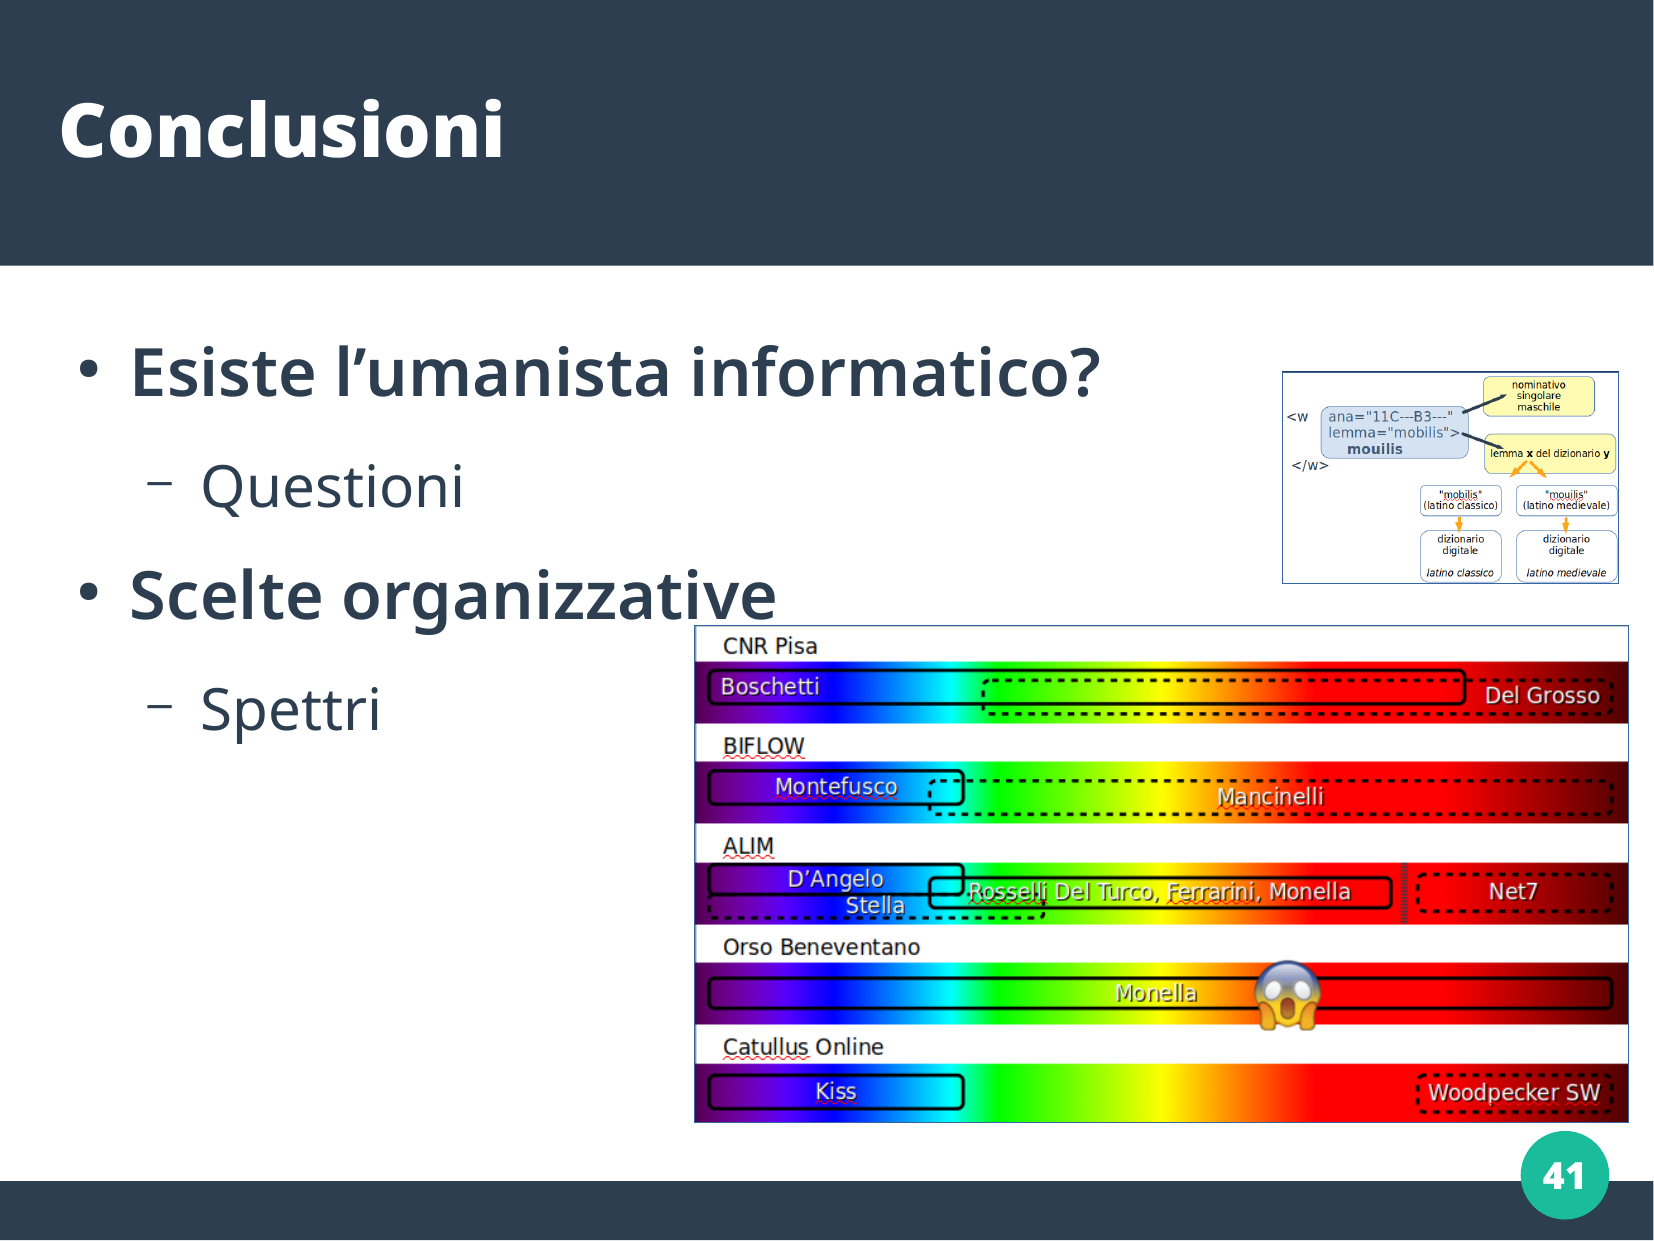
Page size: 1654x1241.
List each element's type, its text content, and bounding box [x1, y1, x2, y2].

picture [694, 625, 1629, 1123]
list Esiste l’umanista informatico? Questioni Scelte organizzative Spettri [59, 324, 1571, 1152]
title Conclusioni [59, 49, 1595, 207]
picture [1282, 371, 1619, 584]
